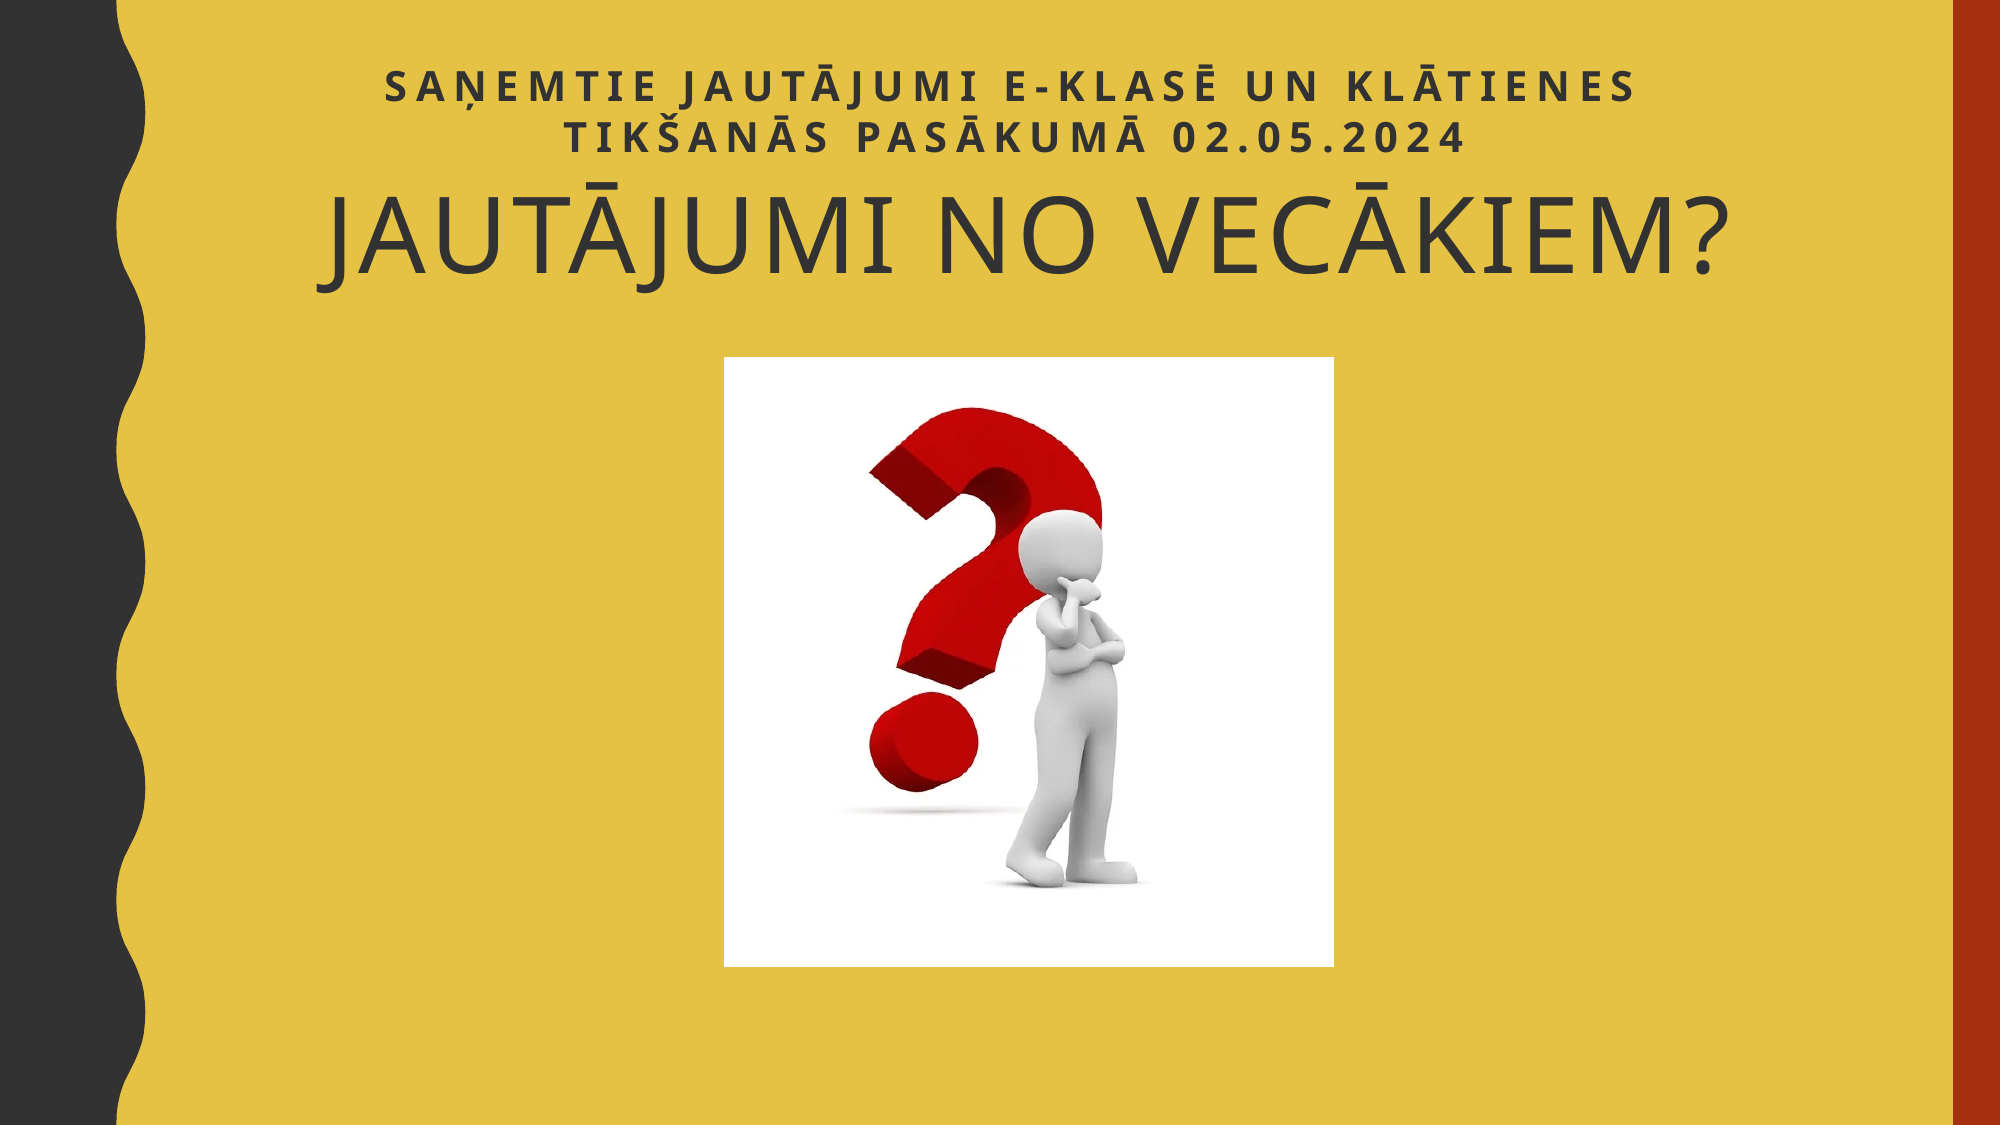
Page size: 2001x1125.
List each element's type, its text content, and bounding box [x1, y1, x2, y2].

text_box Saņemtie jautājumi e-klasē un klātienes tikšanās pasākumā 02.05.2024 [354, 52, 1674, 175]
picture [724, 357, 1334, 968]
title Jautājumi no vecākiem? [194, 174, 1864, 420]
